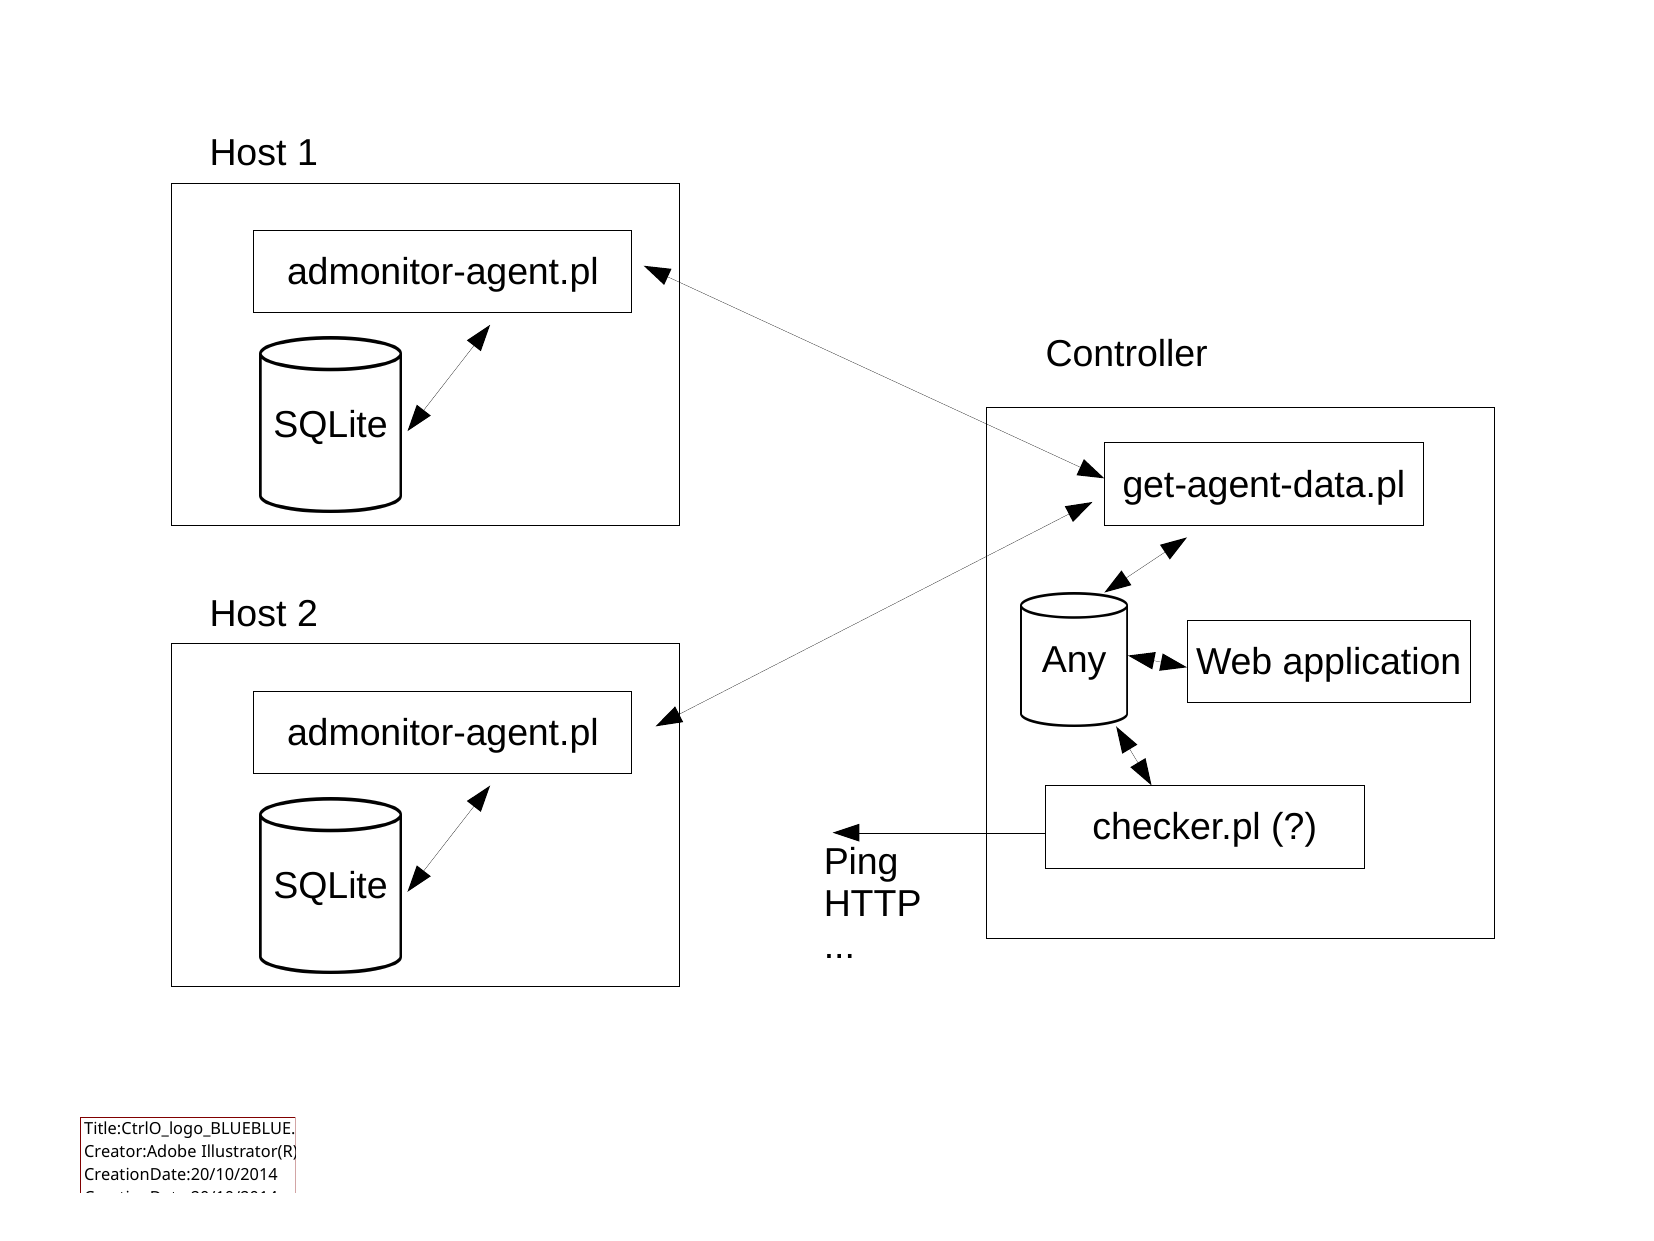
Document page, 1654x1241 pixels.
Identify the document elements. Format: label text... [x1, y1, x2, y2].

text_box get-agent-data.pl [1104, 442, 1424, 526]
text_box Web application [1187, 620, 1471, 703]
text_box admonitor-agent.pl [253, 691, 632, 774]
picture [259, 336, 402, 513]
text_box checker.pl (?) [1045, 785, 1365, 869]
picture [1020, 592, 1128, 727]
text_box Ping HTTP ... [809, 832, 937, 974]
picture [259, 797, 402, 974]
text_box admonitor-agent.pl [253, 230, 632, 313]
text_box Host 1 [194, 124, 333, 181]
text_box Controller [1030, 324, 1223, 382]
text_box Host 2 [194, 584, 333, 642]
